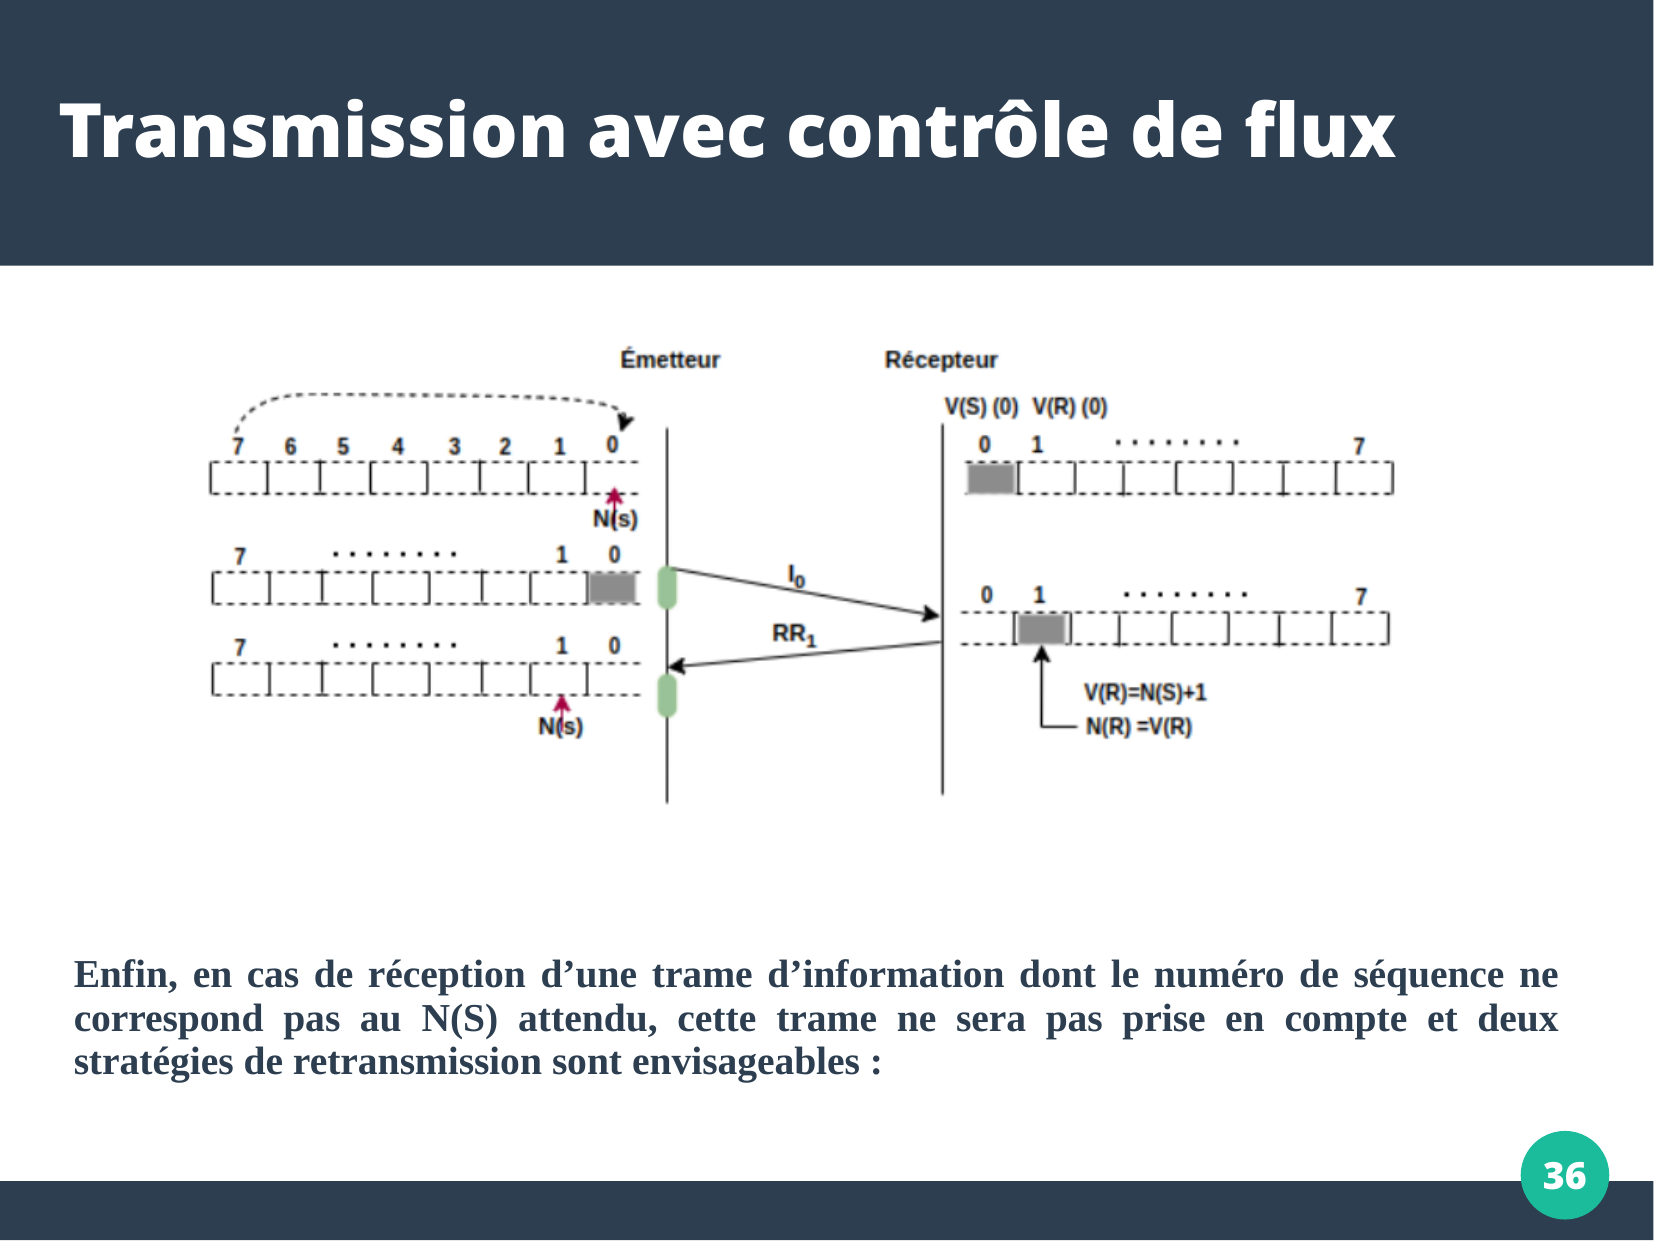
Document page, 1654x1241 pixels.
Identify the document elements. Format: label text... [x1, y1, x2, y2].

title Transmission avec contrôle de flux [59, 49, 1595, 207]
picture [176, 318, 1418, 830]
text_box Enfin, en cas de réception d’une trame d’information dont le numéro de séquence ne correspond pas au N(S) attendu, cette trame ne sera pas prise en compte et deux stratégies de retransmission sont envisageables : [59, 944, 1576, 1111]
